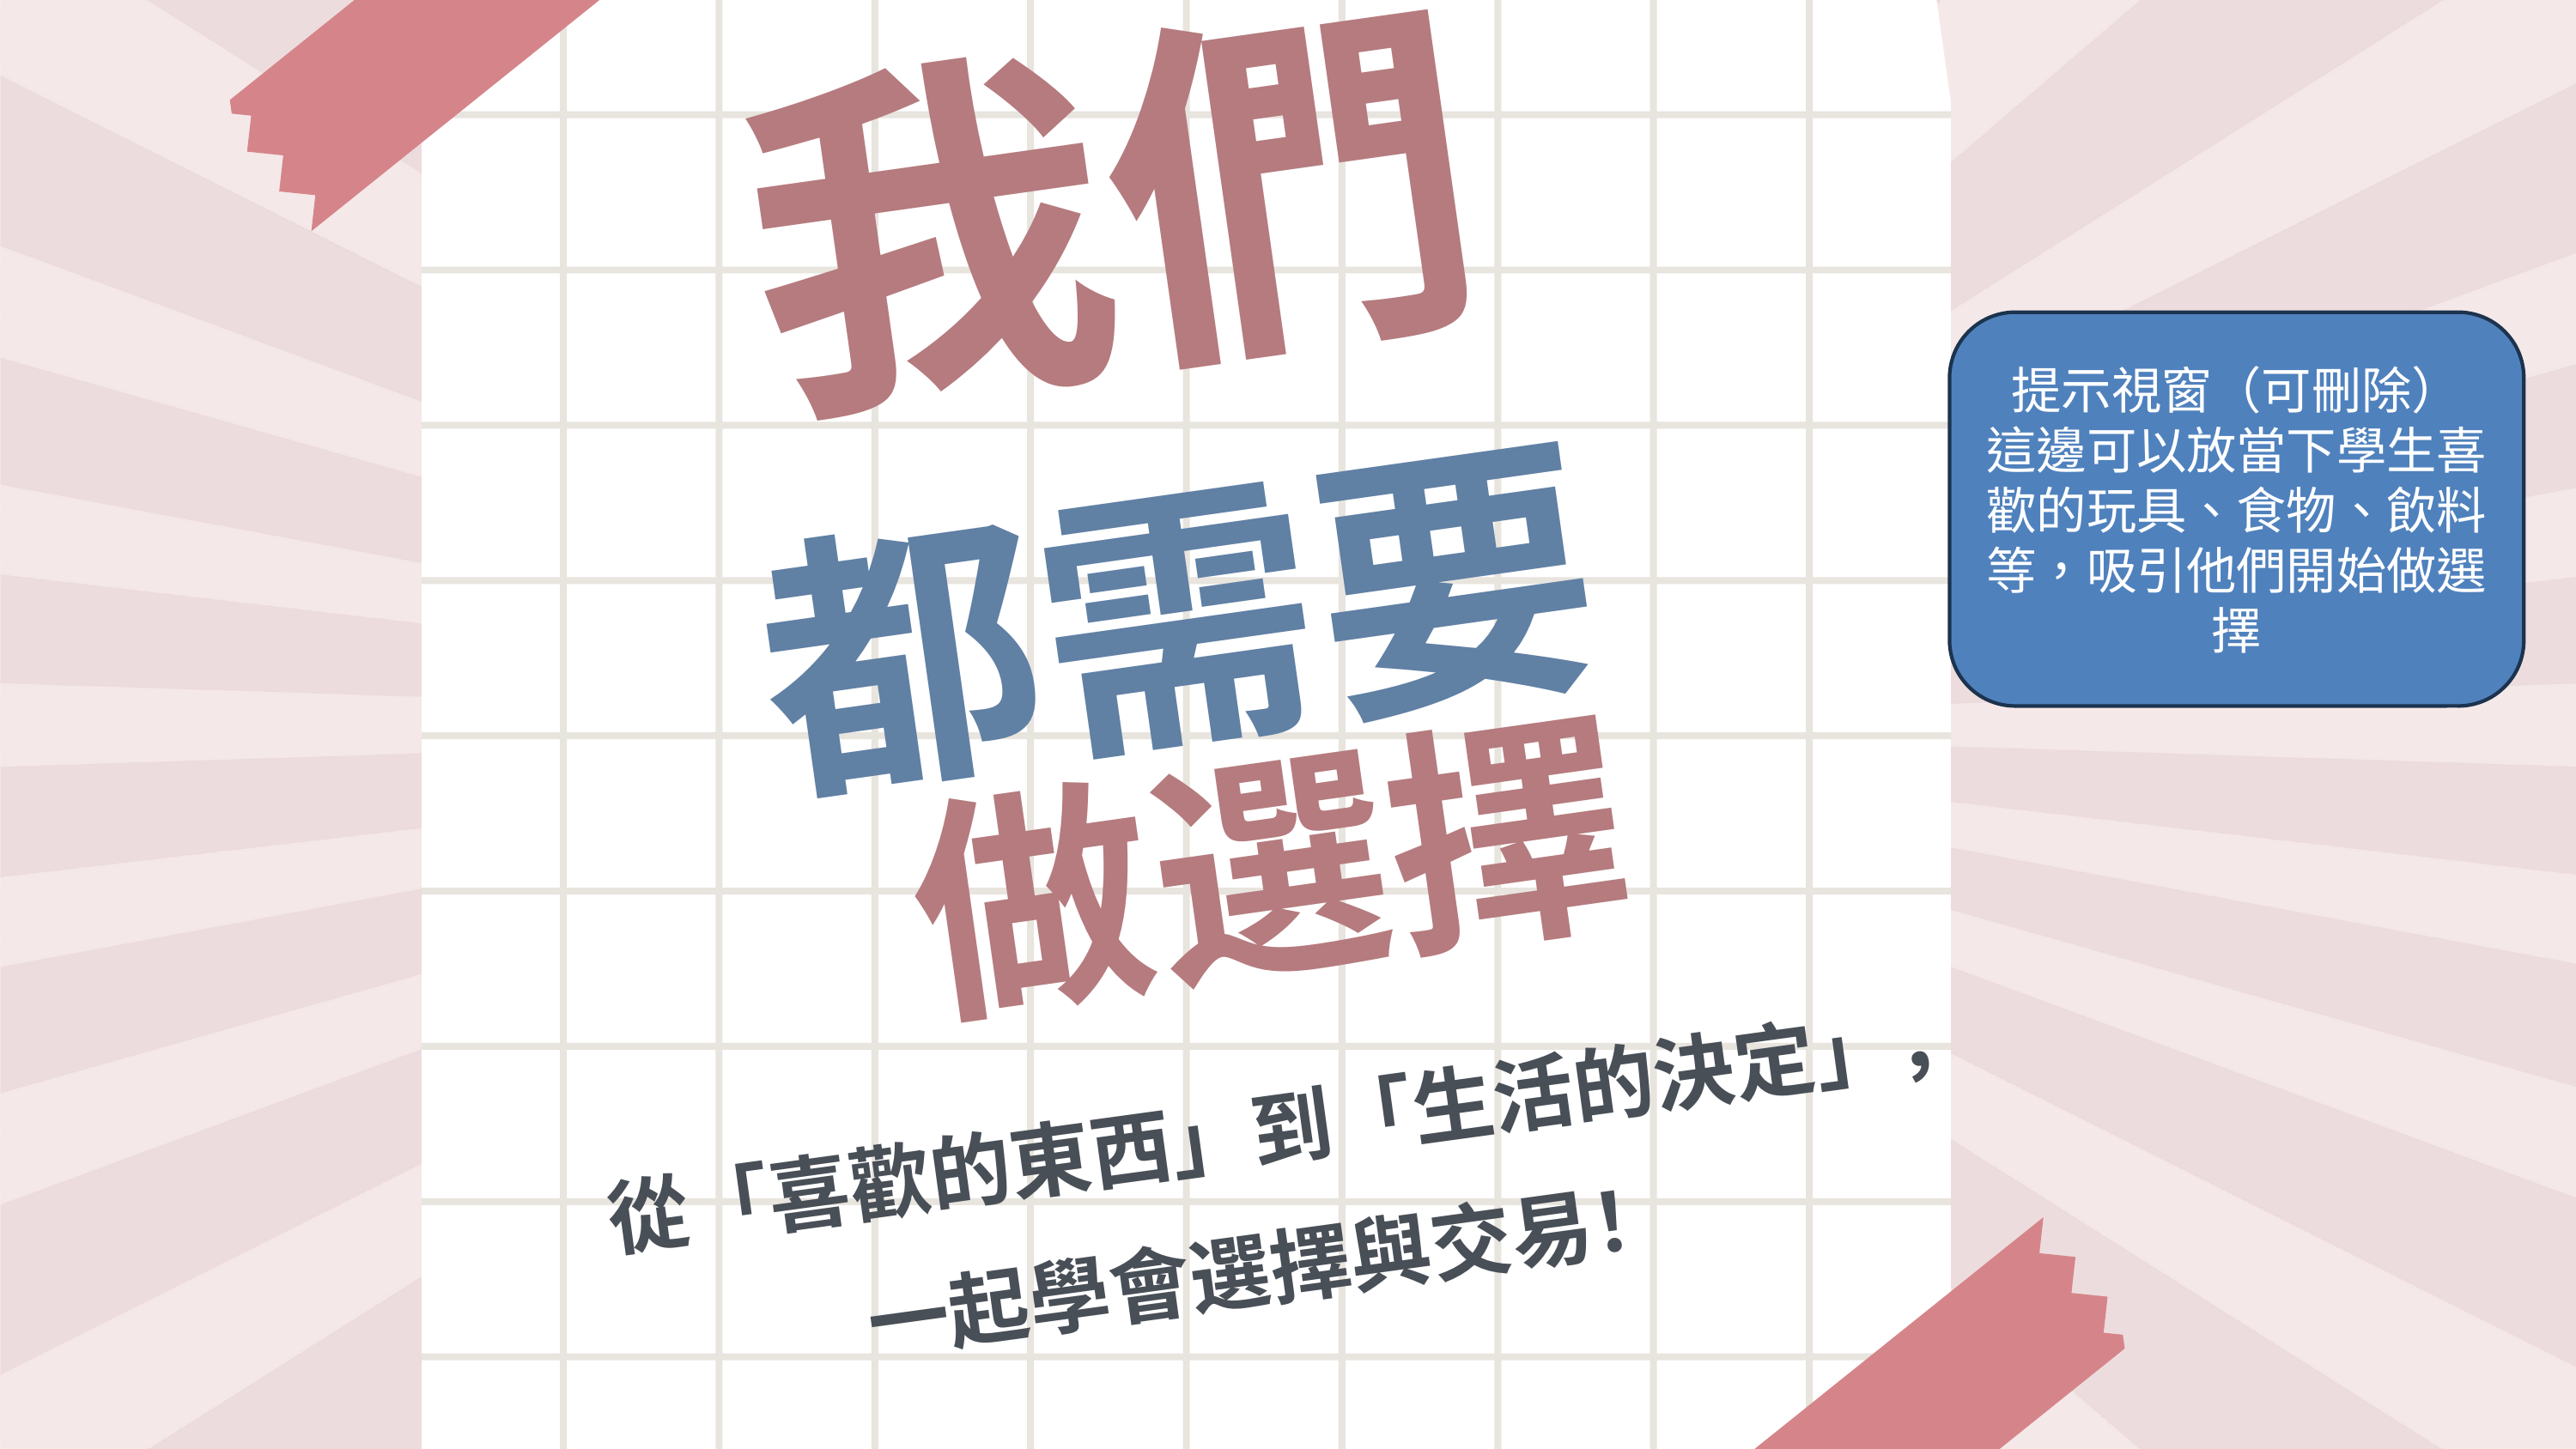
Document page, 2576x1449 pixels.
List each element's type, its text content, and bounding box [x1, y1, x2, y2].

text_box 都需要 [599, 312, 1744, 824]
text_box 從「喜歡的東西」到「生活的決定」，一起學會選擇與交易！ [564, 948, 1950, 1394]
text_box 我們 [515, 27, 1722, 508]
text_box [0, 0, 2576, 1449]
text_box 做選擇 [716, 724, 1835, 1088]
text_box 提示視窗（可刪除） 這邊可以放當下學生喜歡的玩具、食物、飲料等，吸引他們開始做選擇 [1949, 312, 2524, 706]
